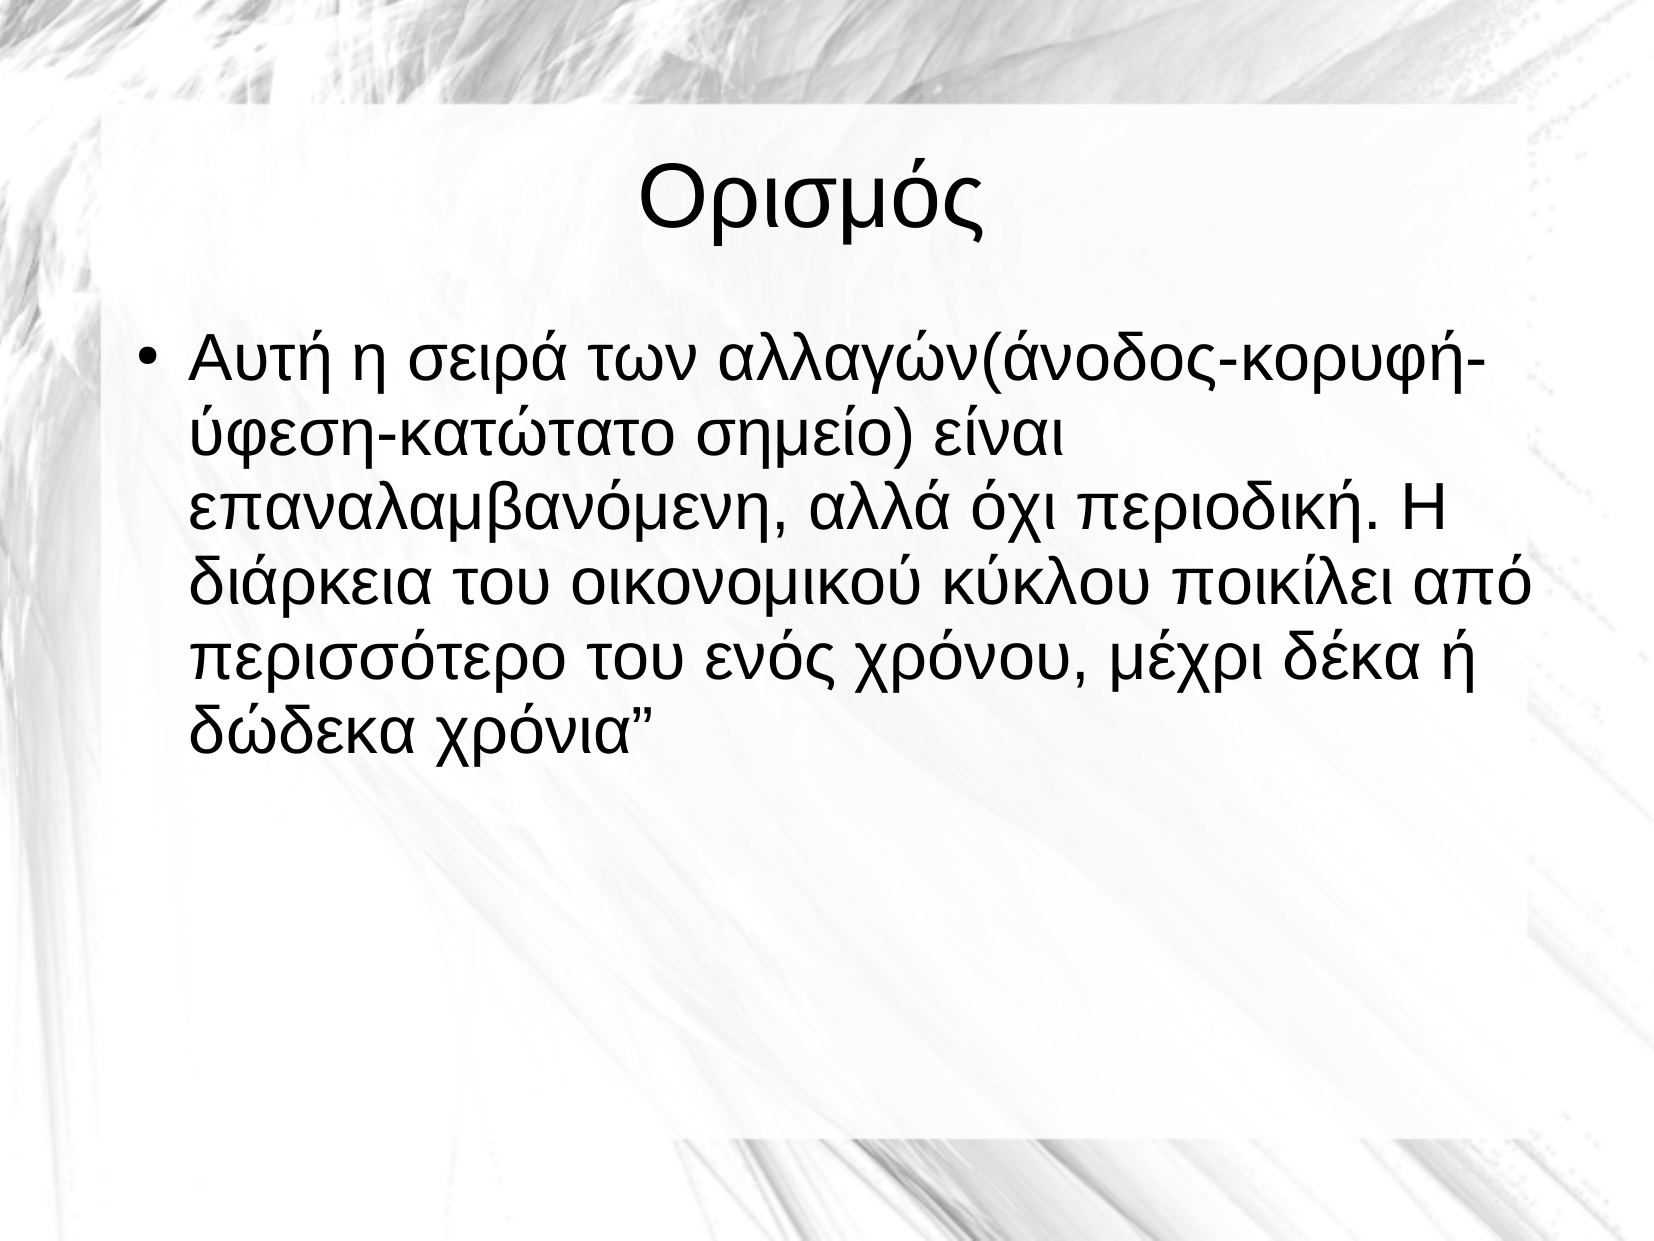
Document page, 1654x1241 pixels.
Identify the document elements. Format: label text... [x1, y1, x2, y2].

picture [0, 0, 1654, 1241]
list Αυτή η σειρά των αλλαγών(άνοδος-κορυφή-ύφεση-κατώτατο σημείο) είναι επαναλαμβανόμενη, αλλά όχι περιοδική. Η διάρκεια του οικονομικού κύκλου ποικίλει από περισσότερο του ενός χρόνου, μέχρι δέκα ή δώδεκα χρόνια” [118, 319, 1571, 945]
title Ορισμός [118, 112, 1506, 281]
